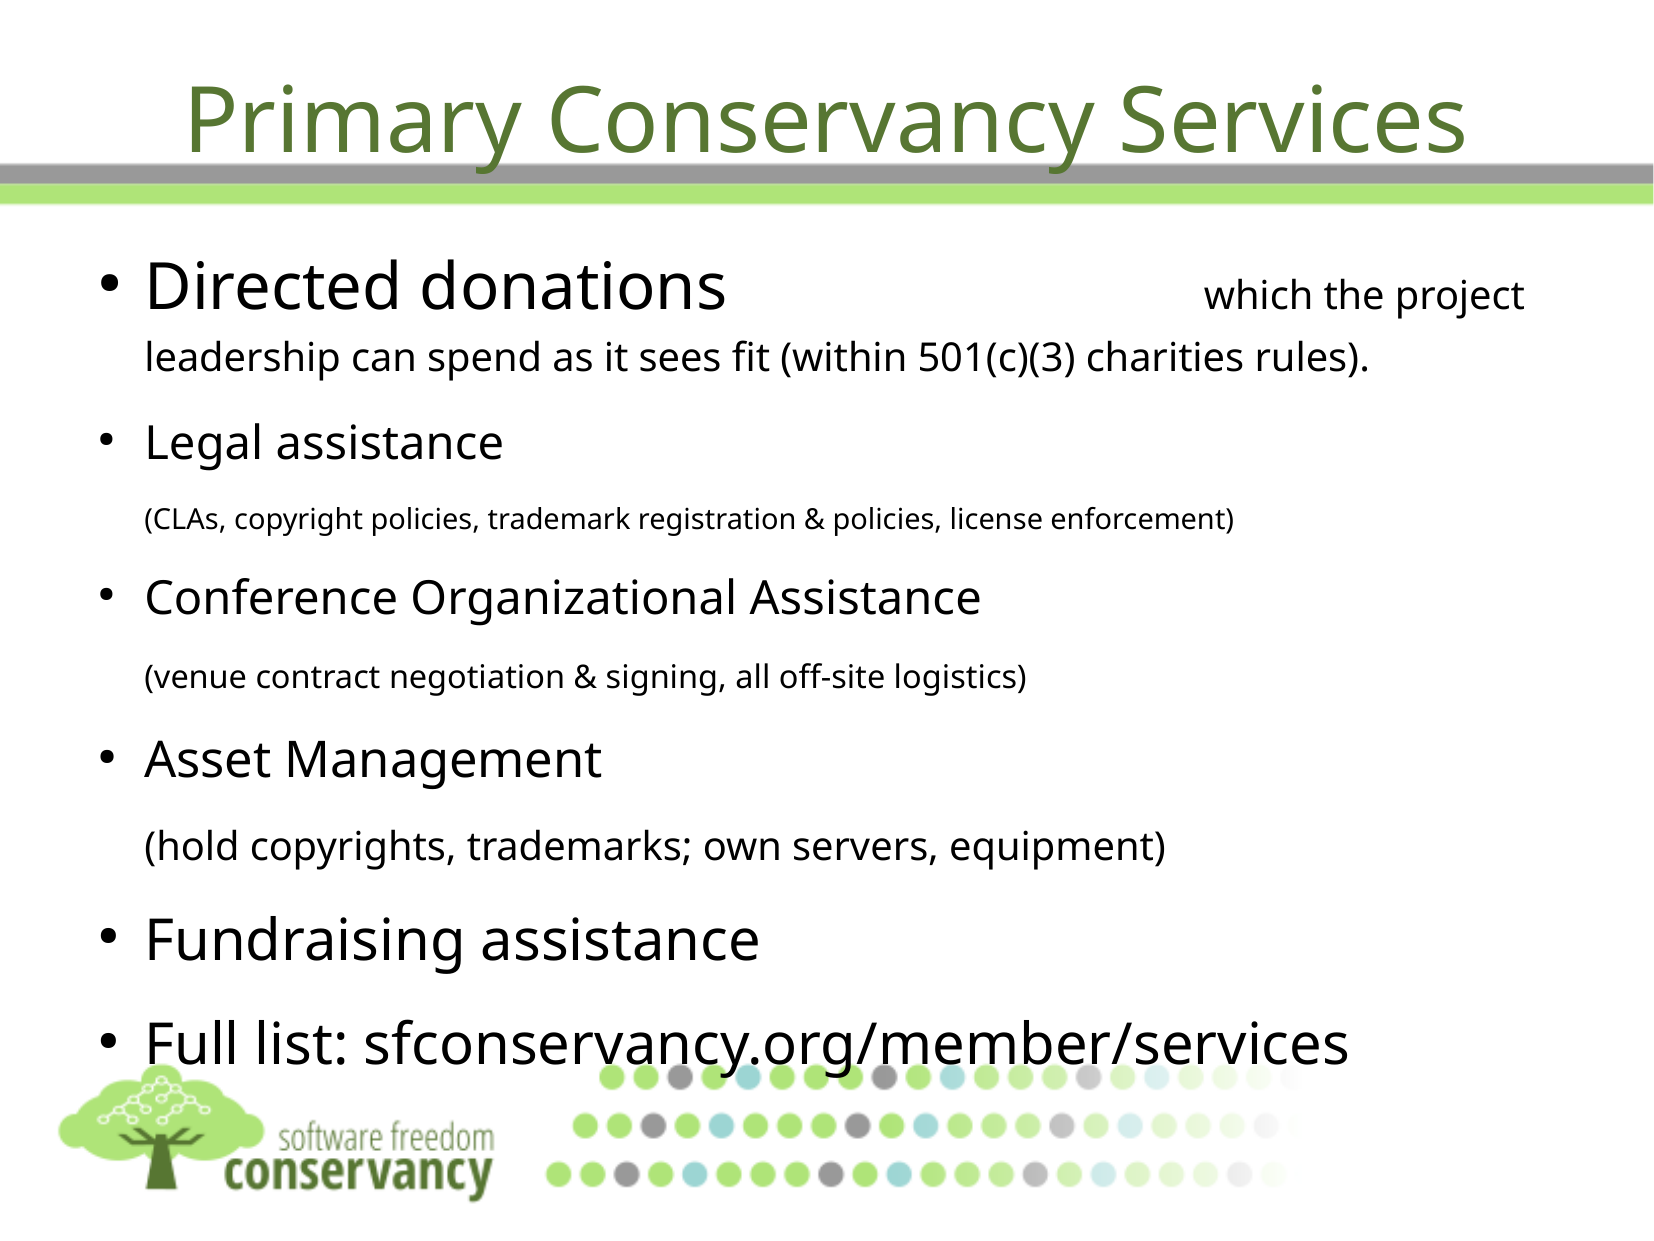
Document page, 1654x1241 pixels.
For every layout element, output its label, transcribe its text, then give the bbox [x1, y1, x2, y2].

list Directed donations which the project leadership can spend as it sees fit (within 501(c)(3) charities rules). Legal assistance (CLAs, copyright policies, trademark registration & policies, license enforcement) Conference Organizational Assistance (venue contract negotiation & signing, all off-site logistics) Asset Management (hold copyrights, trademarks; own servers, equipment) Fundraising assistance Full list: sfconservancy.org/member/services [82, 240, 1546, 1096]
title Primary Conservancy Services [82, 13, 1571, 222]
picture [0, 0, 1654, 1240]
